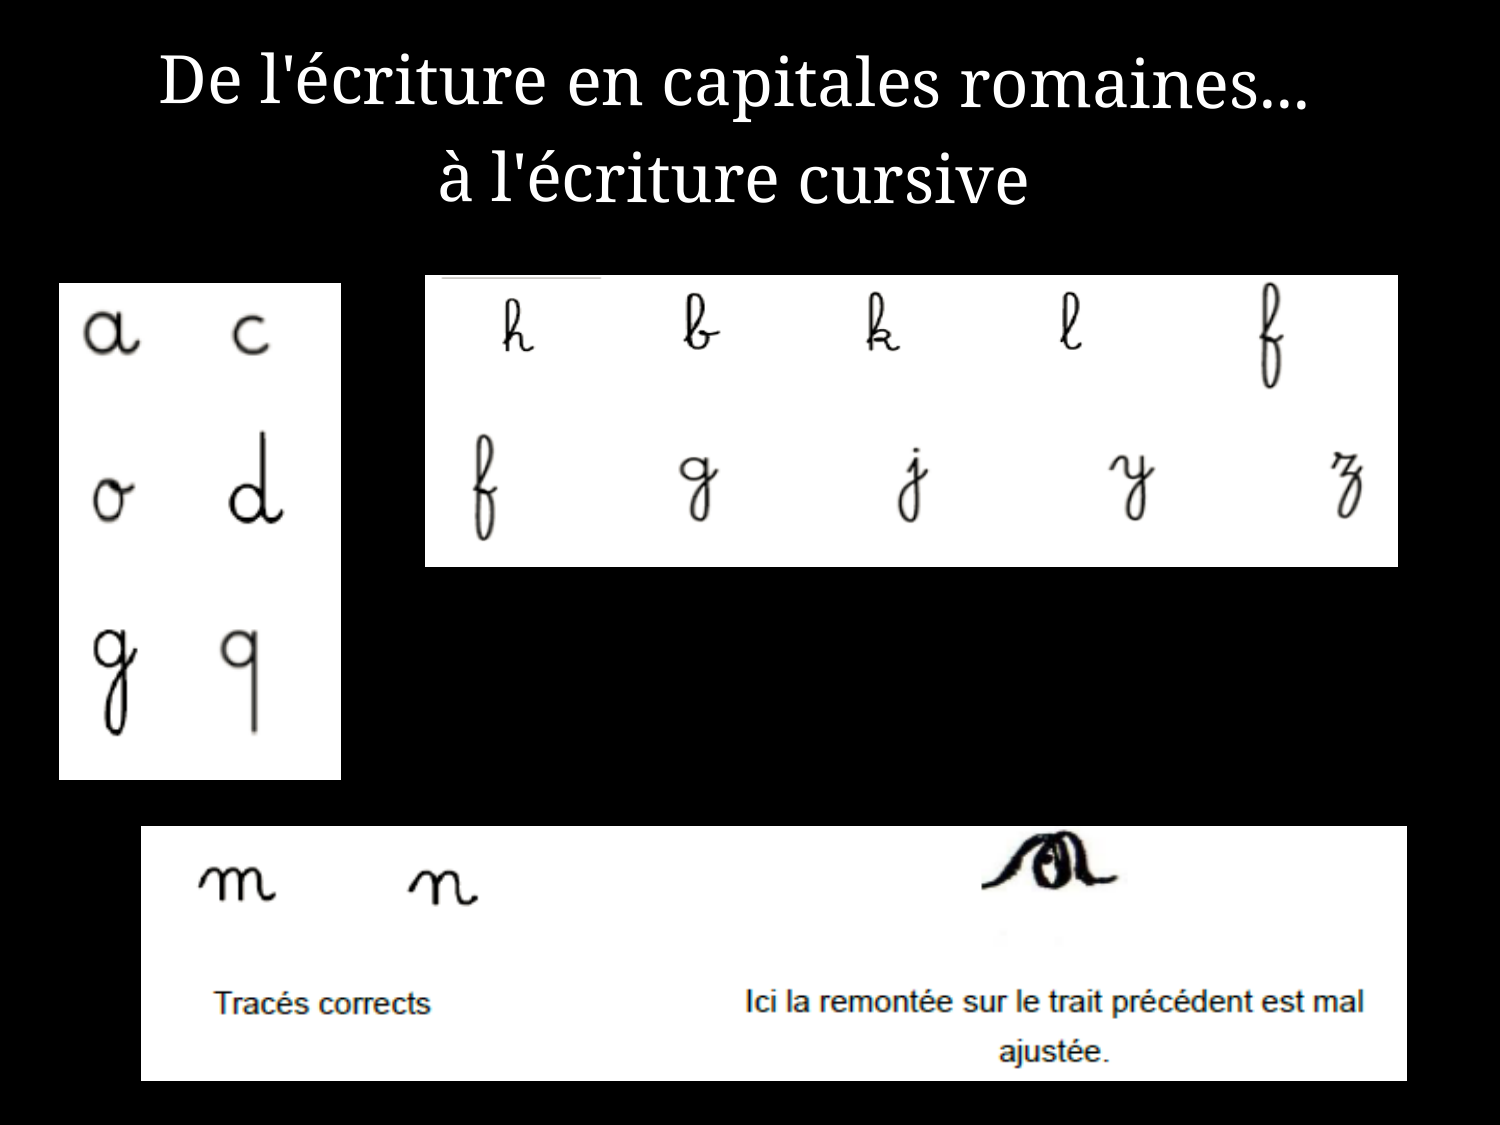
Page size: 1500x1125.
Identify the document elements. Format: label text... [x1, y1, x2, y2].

picture [141, 826, 1407, 1082]
text_box De l'écriture en capitales romaines... à l'écriture cursive [5, 27, 1464, 238]
picture [59, 283, 341, 780]
picture [425, 275, 1398, 567]
